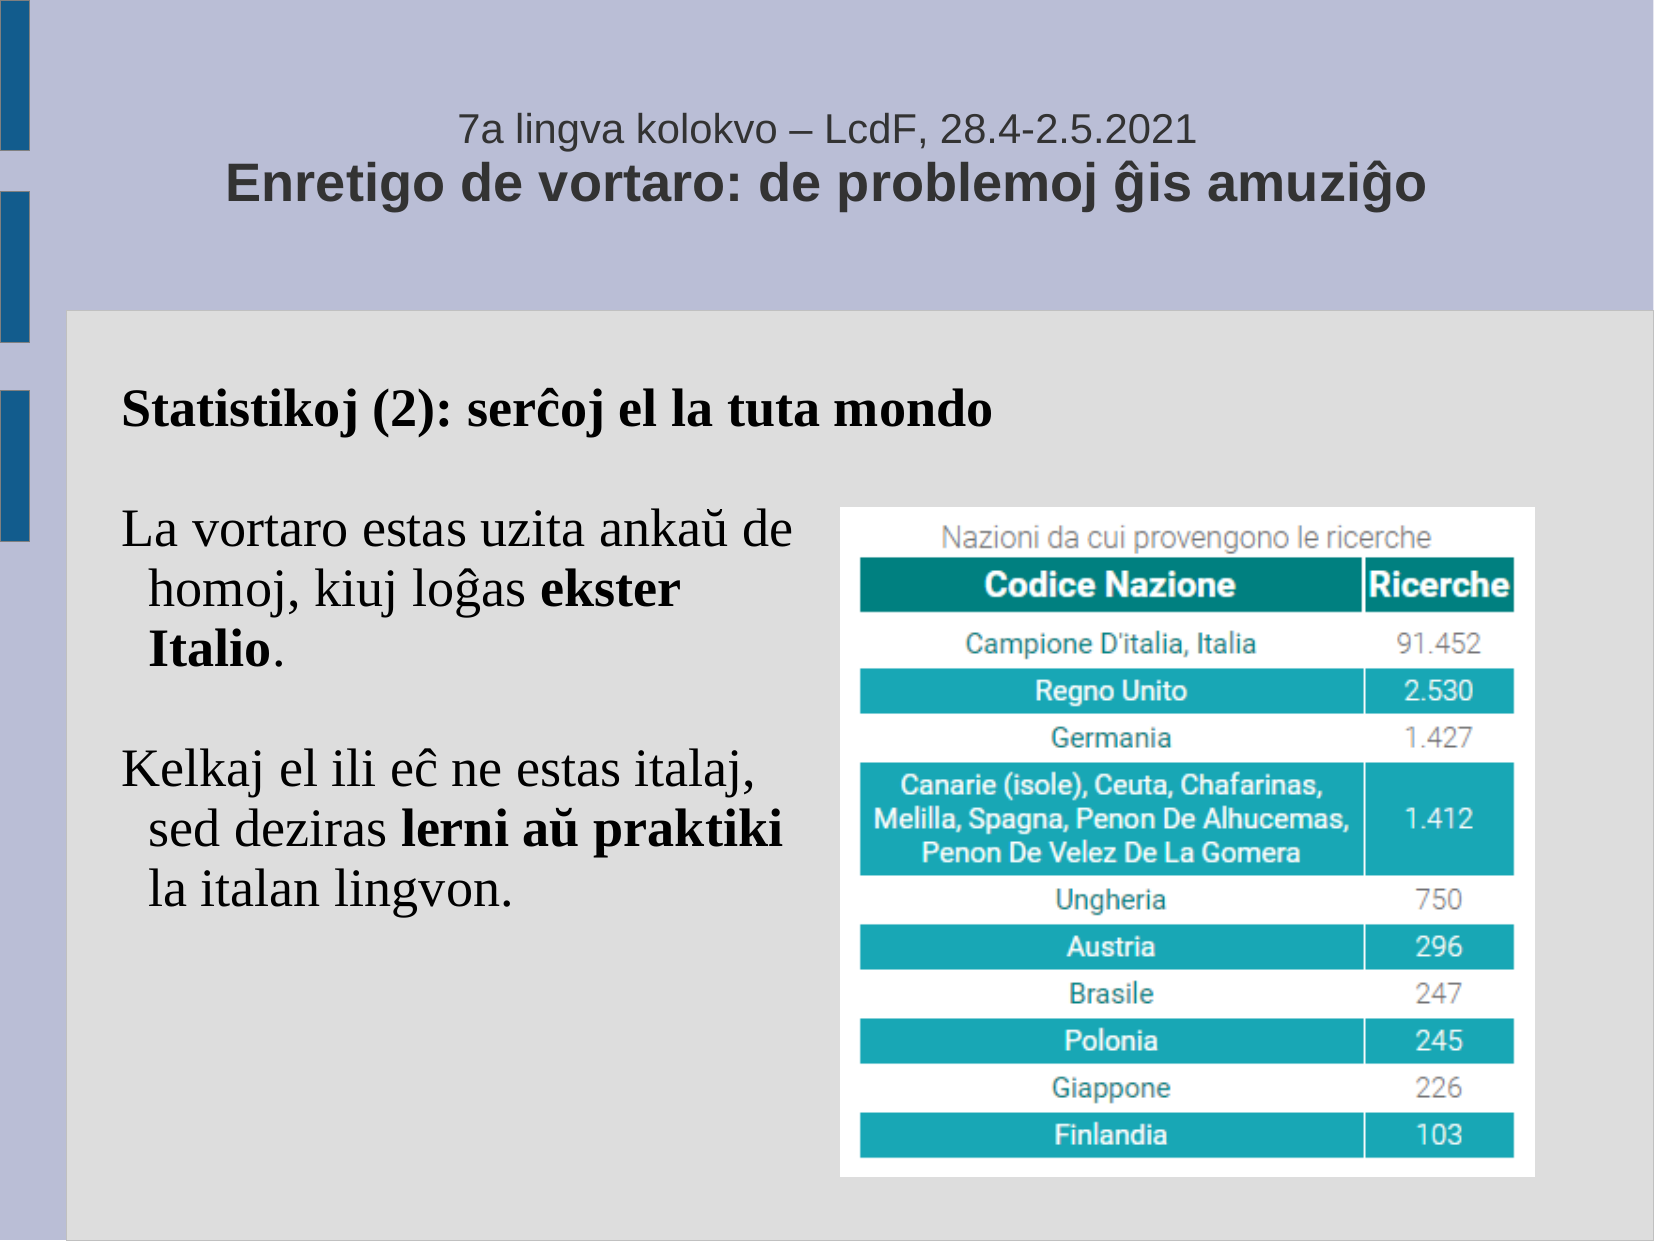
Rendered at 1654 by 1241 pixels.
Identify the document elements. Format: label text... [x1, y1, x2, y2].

picture [840, 507, 1535, 1177]
title 7a lingva kolokvo – LcdF, 28.4-2.5.2021 Enretigo de vortaro: de problemoj ĝis amuziĝo [121, 55, 1534, 263]
subtitle Statistikoj (2): serĉoj el la tuta mondo La vortaro estas uzita ankaŭ de homoj, kiuj loĝas ekster Italio. Kelkaj el ili eĉ ne estas italaj, sed deziras lerni aŭ praktiki la italan lingvon. [121, 336, 1534, 1182]
